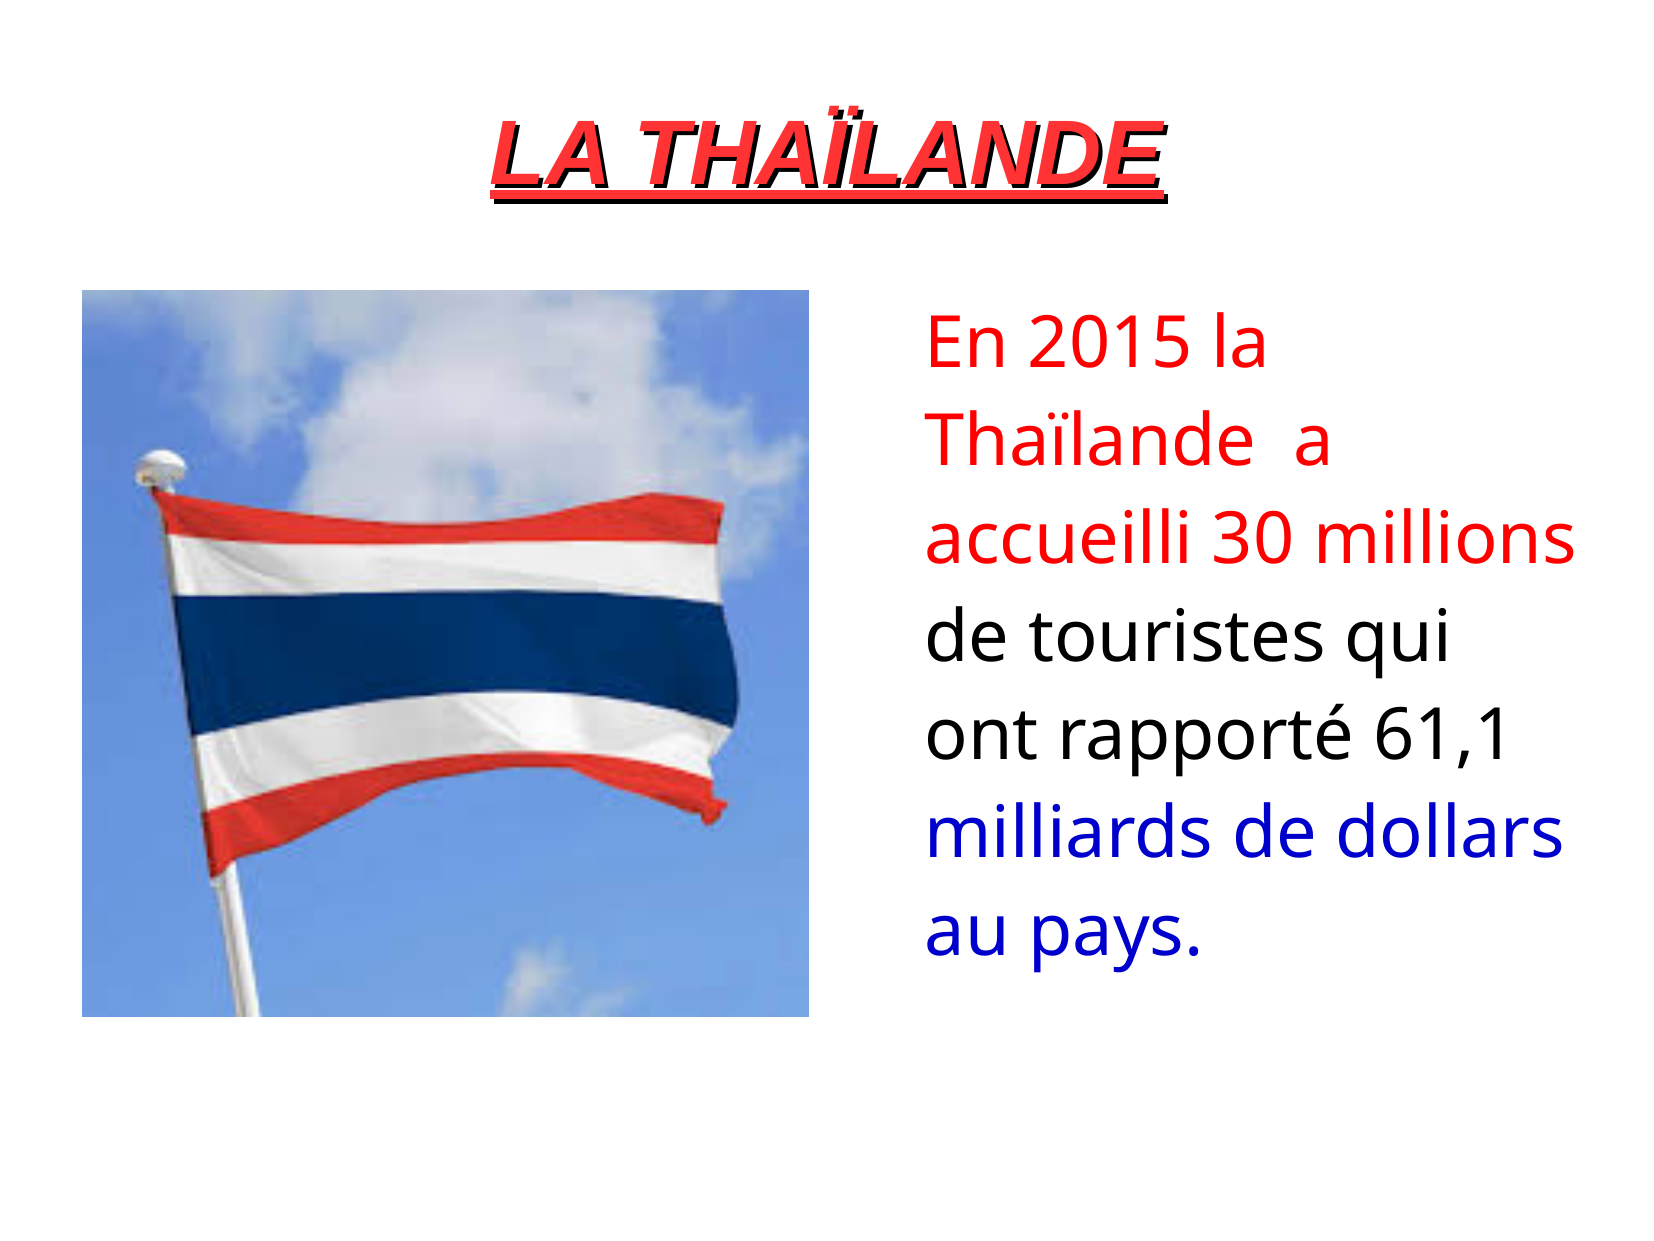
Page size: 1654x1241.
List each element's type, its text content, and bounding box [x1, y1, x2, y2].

list En 2015 la Thaïlande a accueilli 30 millions de touristes qui ont rapporté 61,1 milliards de dollars au pays. [856, 290, 1583, 1010]
title LA THAÏLANDE [82, 49, 1571, 257]
picture [82, 290, 809, 1017]
